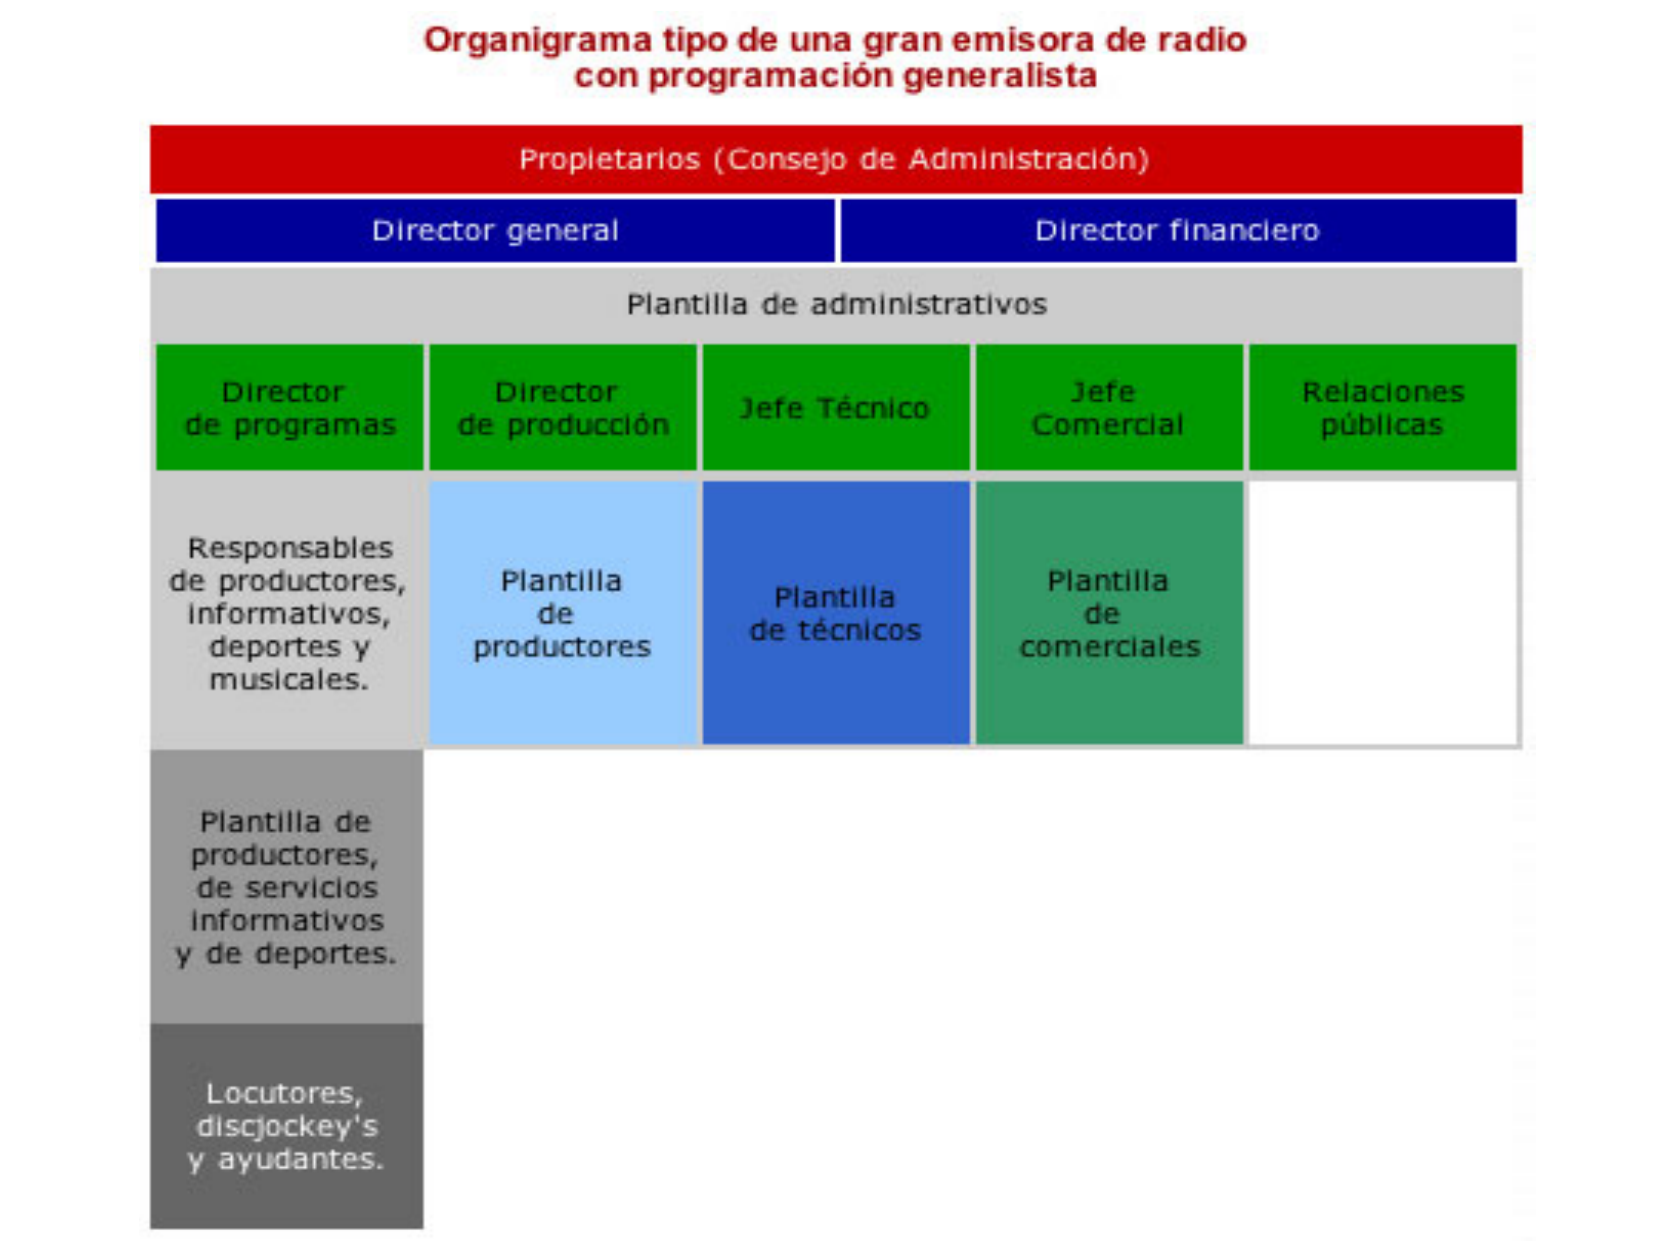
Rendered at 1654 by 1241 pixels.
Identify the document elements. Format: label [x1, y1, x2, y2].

picture [139, 11, 1536, 1241]
